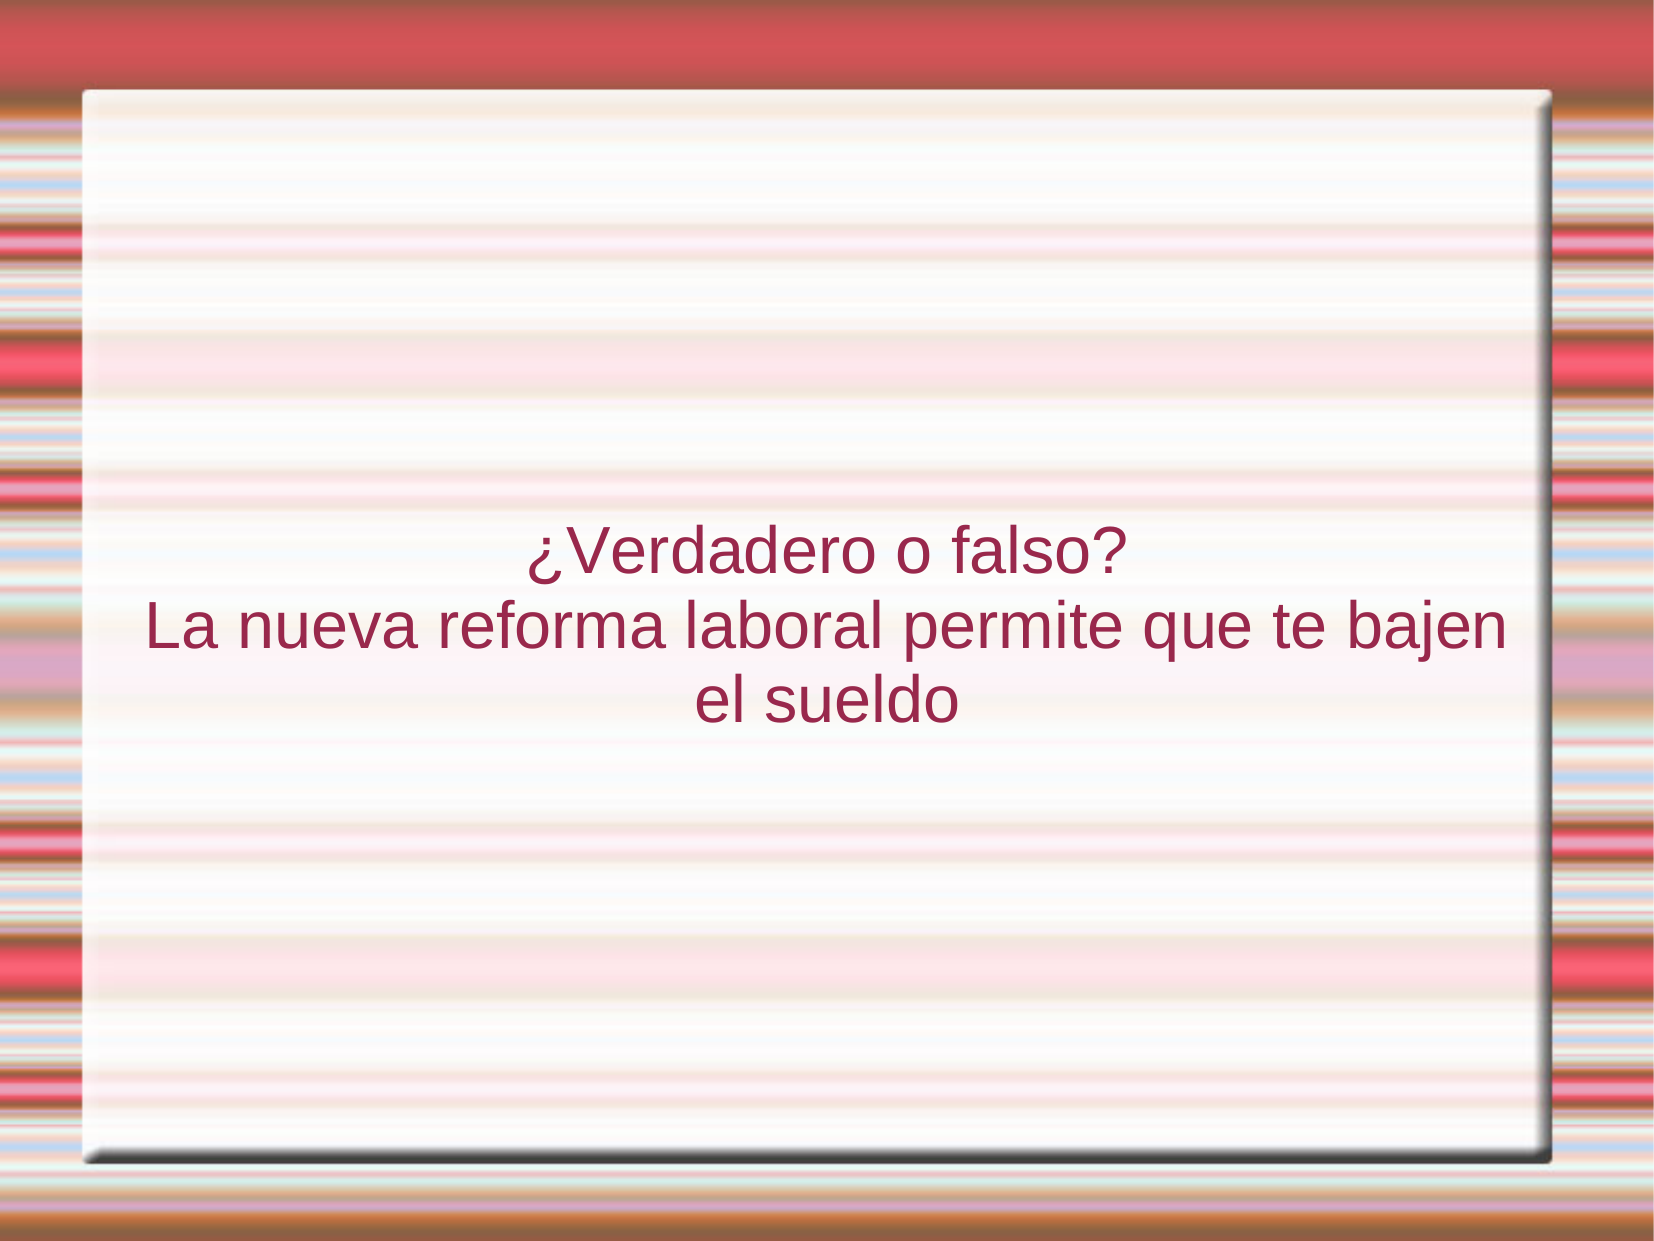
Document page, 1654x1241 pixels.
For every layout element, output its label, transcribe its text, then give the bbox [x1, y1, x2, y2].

text_box ¿Verdadero o falso? La nueva reforma laboral permite que te bajen el sueldo [121, 114, 1534, 1133]
picture [0, 0, 1654, 1241]
